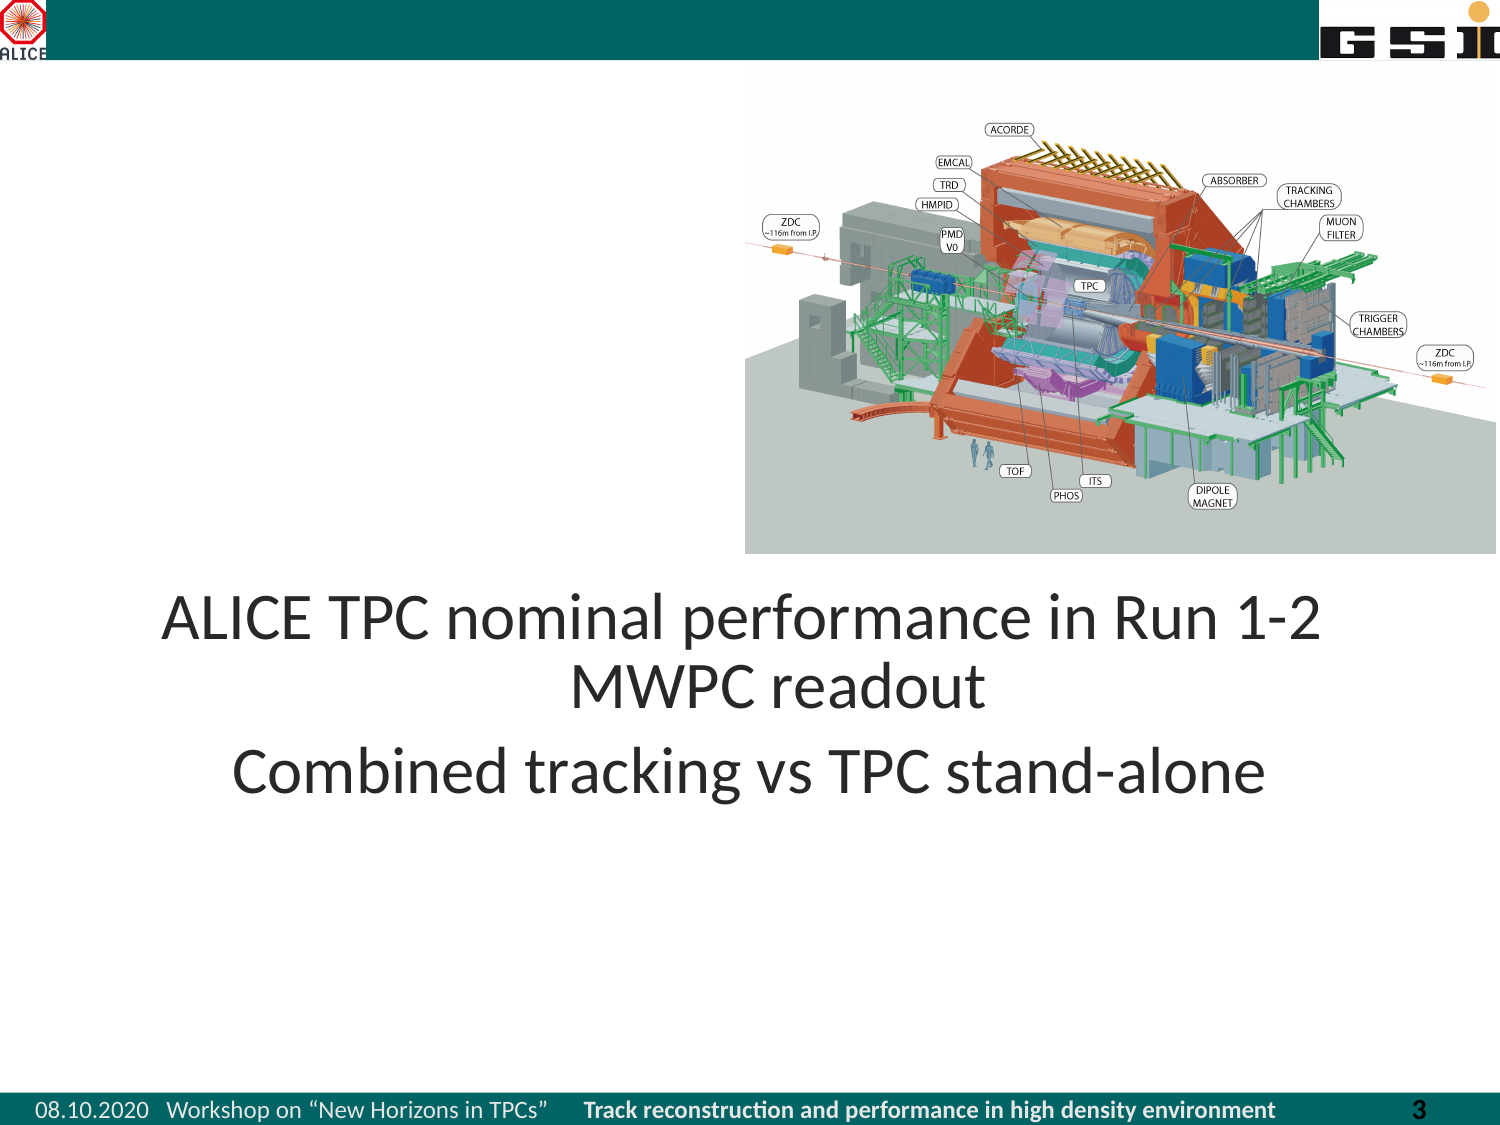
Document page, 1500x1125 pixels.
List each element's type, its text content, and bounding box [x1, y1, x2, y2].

picture [1319, 0, 1500, 60]
picture [745, 68, 1496, 554]
subtitle ALICE TPC nominal performance in Run 1-2 MWPC readout Combined tracking vs TPC stand-alone [75, 112, 1426, 1013]
picture [0, 0, 46, 60]
